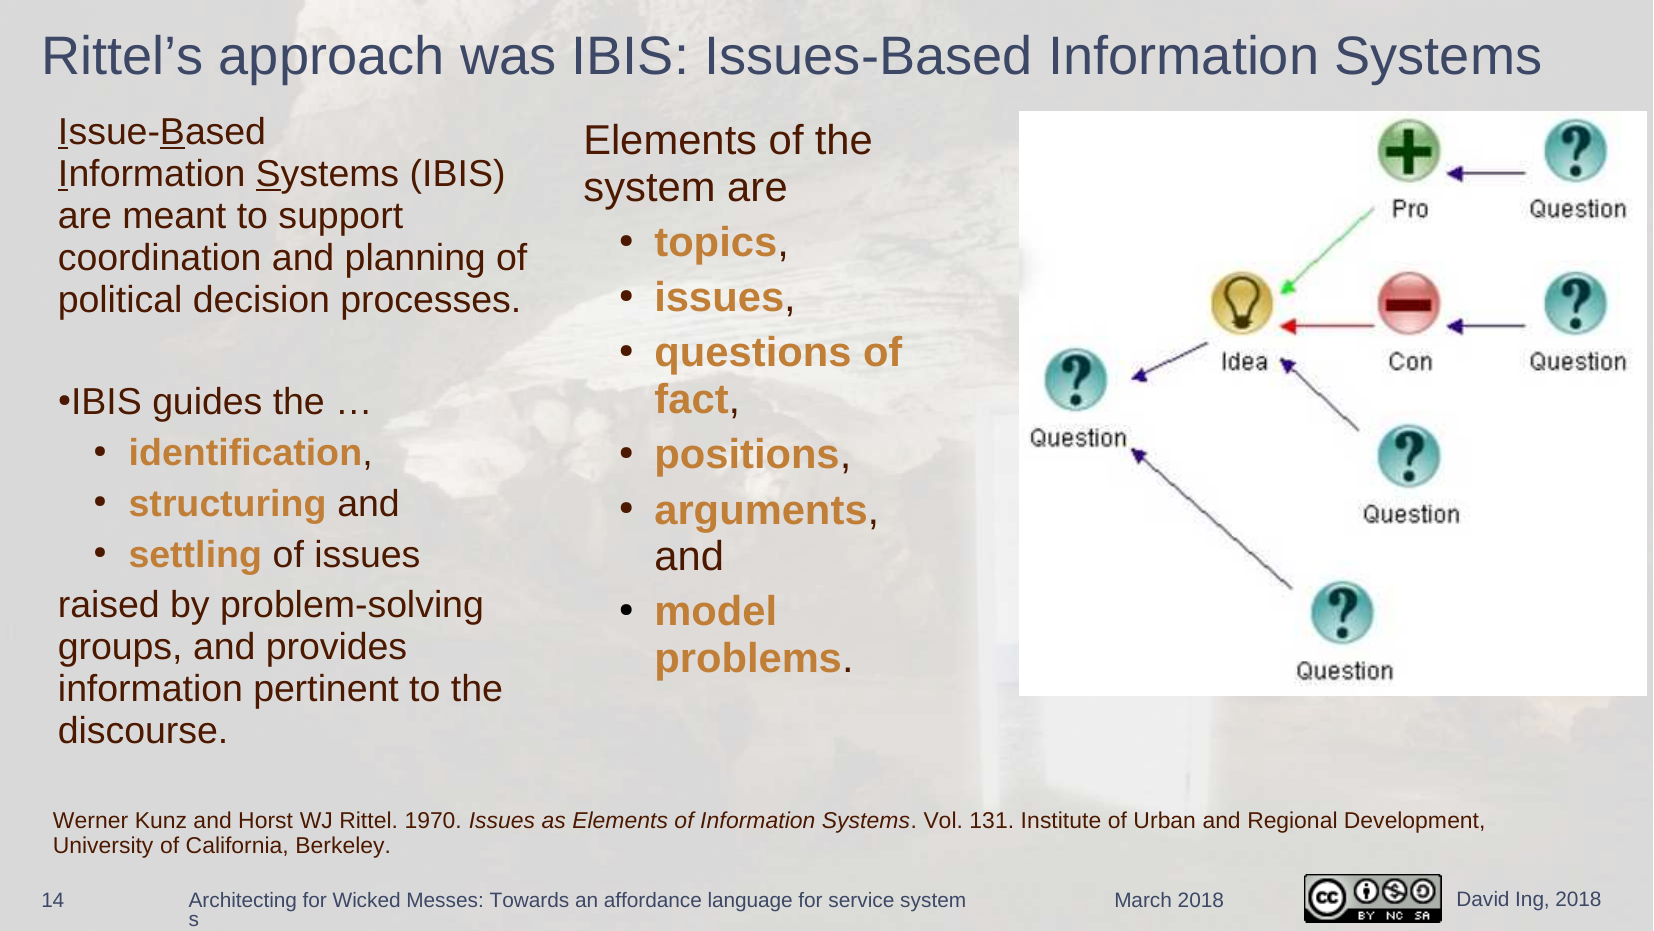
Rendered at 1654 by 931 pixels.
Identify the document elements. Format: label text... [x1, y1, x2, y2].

text_box Issue-Based Information Systems (IBIS) are meant to support coordination and planning of political decision processes. IBIS guides the … identification, structuring and settling of issues raised by problem-solving groups, and provides information pertinent to the discourse. [43, 103, 561, 760]
picture [1019, 111, 1647, 696]
text_box Solving for the optimal Problem solution involves analysis, research employing quantitative methods seeking optimal outcomes. Unfortunately, as conditions change, problems frequently do not remain solved or resolved but reappear, and usually in more complex forms. Furthermore, every solution and resolution generates new problems, ones that tend to be more complex than the ones solved or resolved. [0, 0, 1653, 931]
text_box Werner Kunz and Horst WJ Rittel. 1970. Issues as Elements of Information Systems. Vol. 131. Institute of Urban and Regional Development, University of California, Berkeley. [38, 800, 1570, 871]
text_box Elements of the system are topics, issues, questions of fact, positions, arguments, and model problems. [568, 109, 959, 759]
title Rittel’s approach was IBIS: Issues-Based Information Systems [41, 30, 1613, 126]
picture [1304, 874, 1442, 923]
